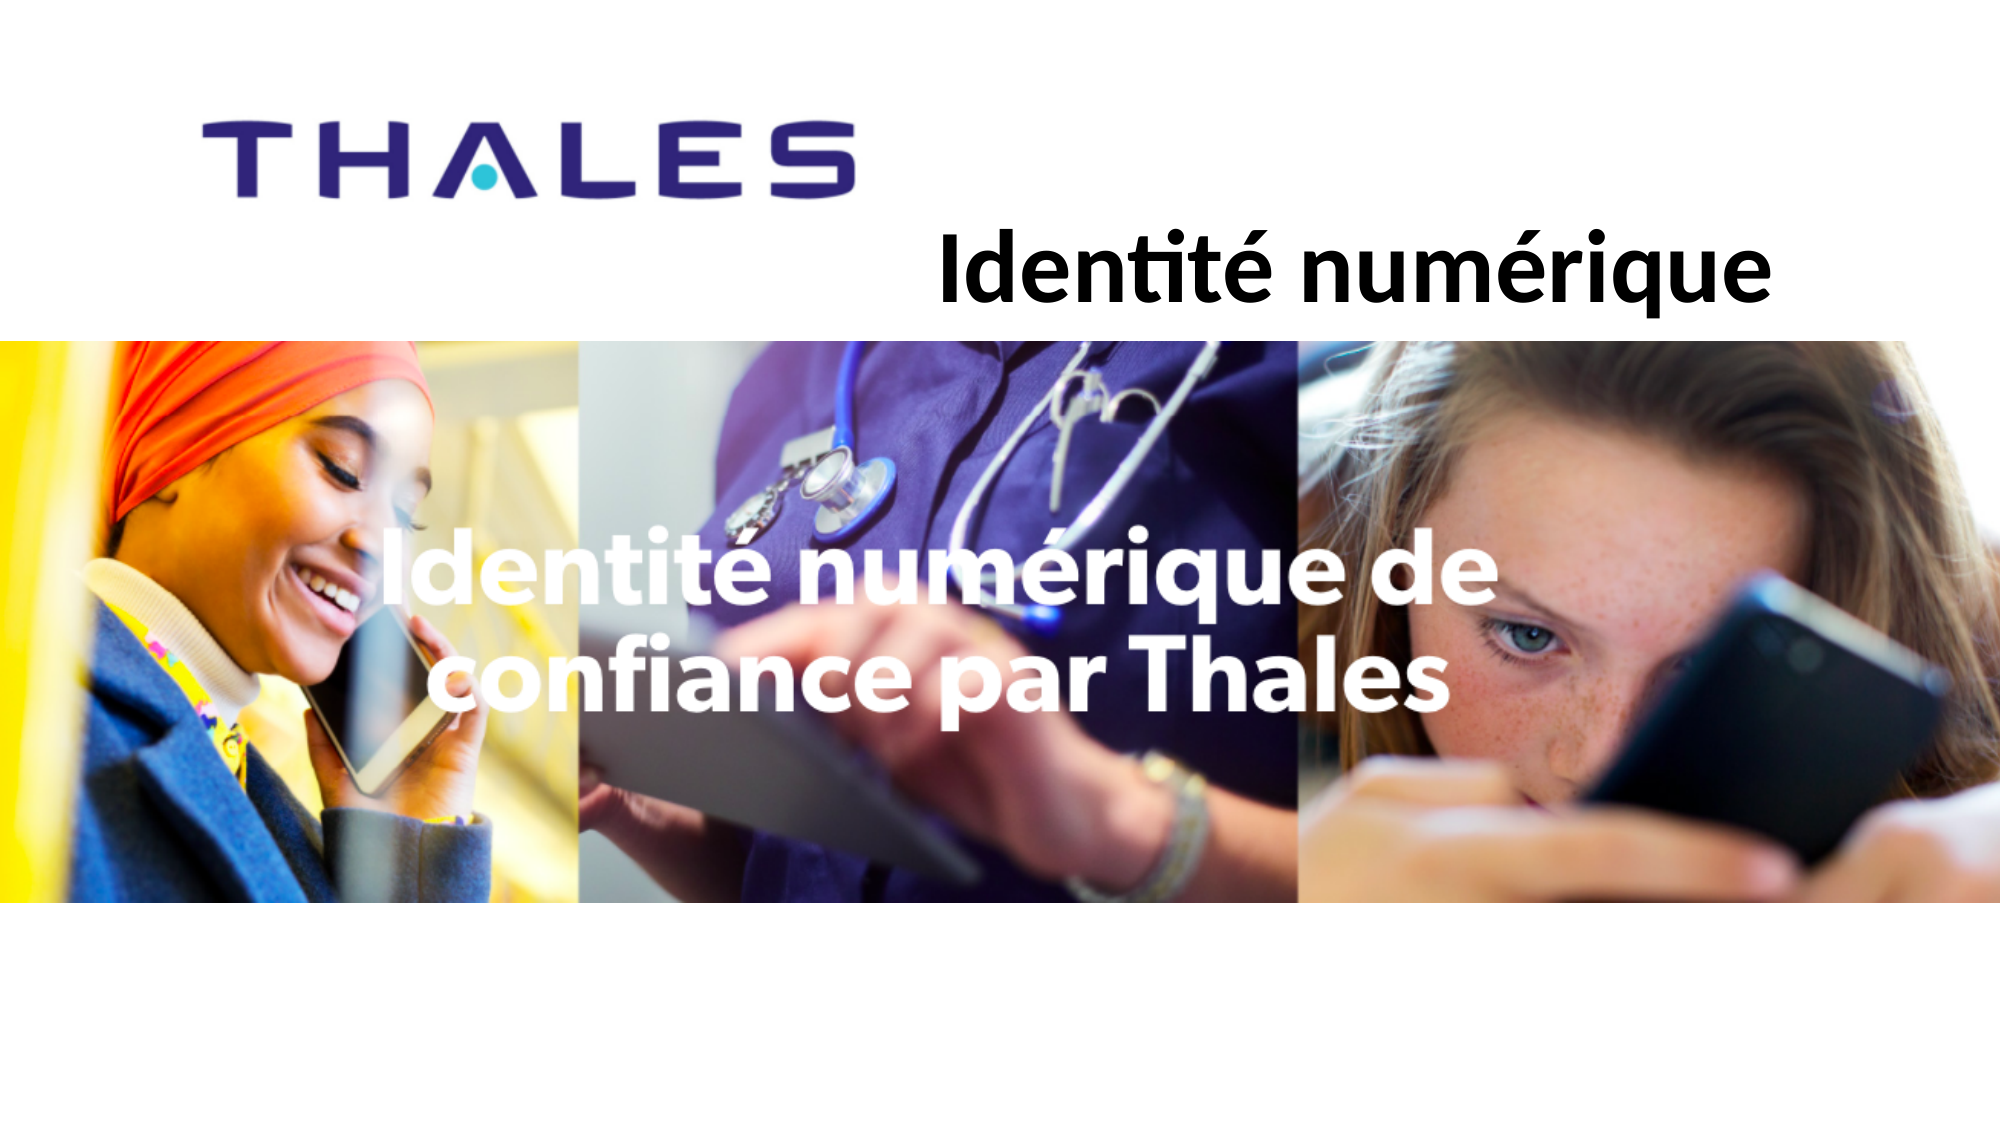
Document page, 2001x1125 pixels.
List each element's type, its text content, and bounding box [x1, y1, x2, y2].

picture [0, 341, 2000, 903]
title Identité numérique [921, 160, 1910, 341]
picture [183, 105, 876, 216]
